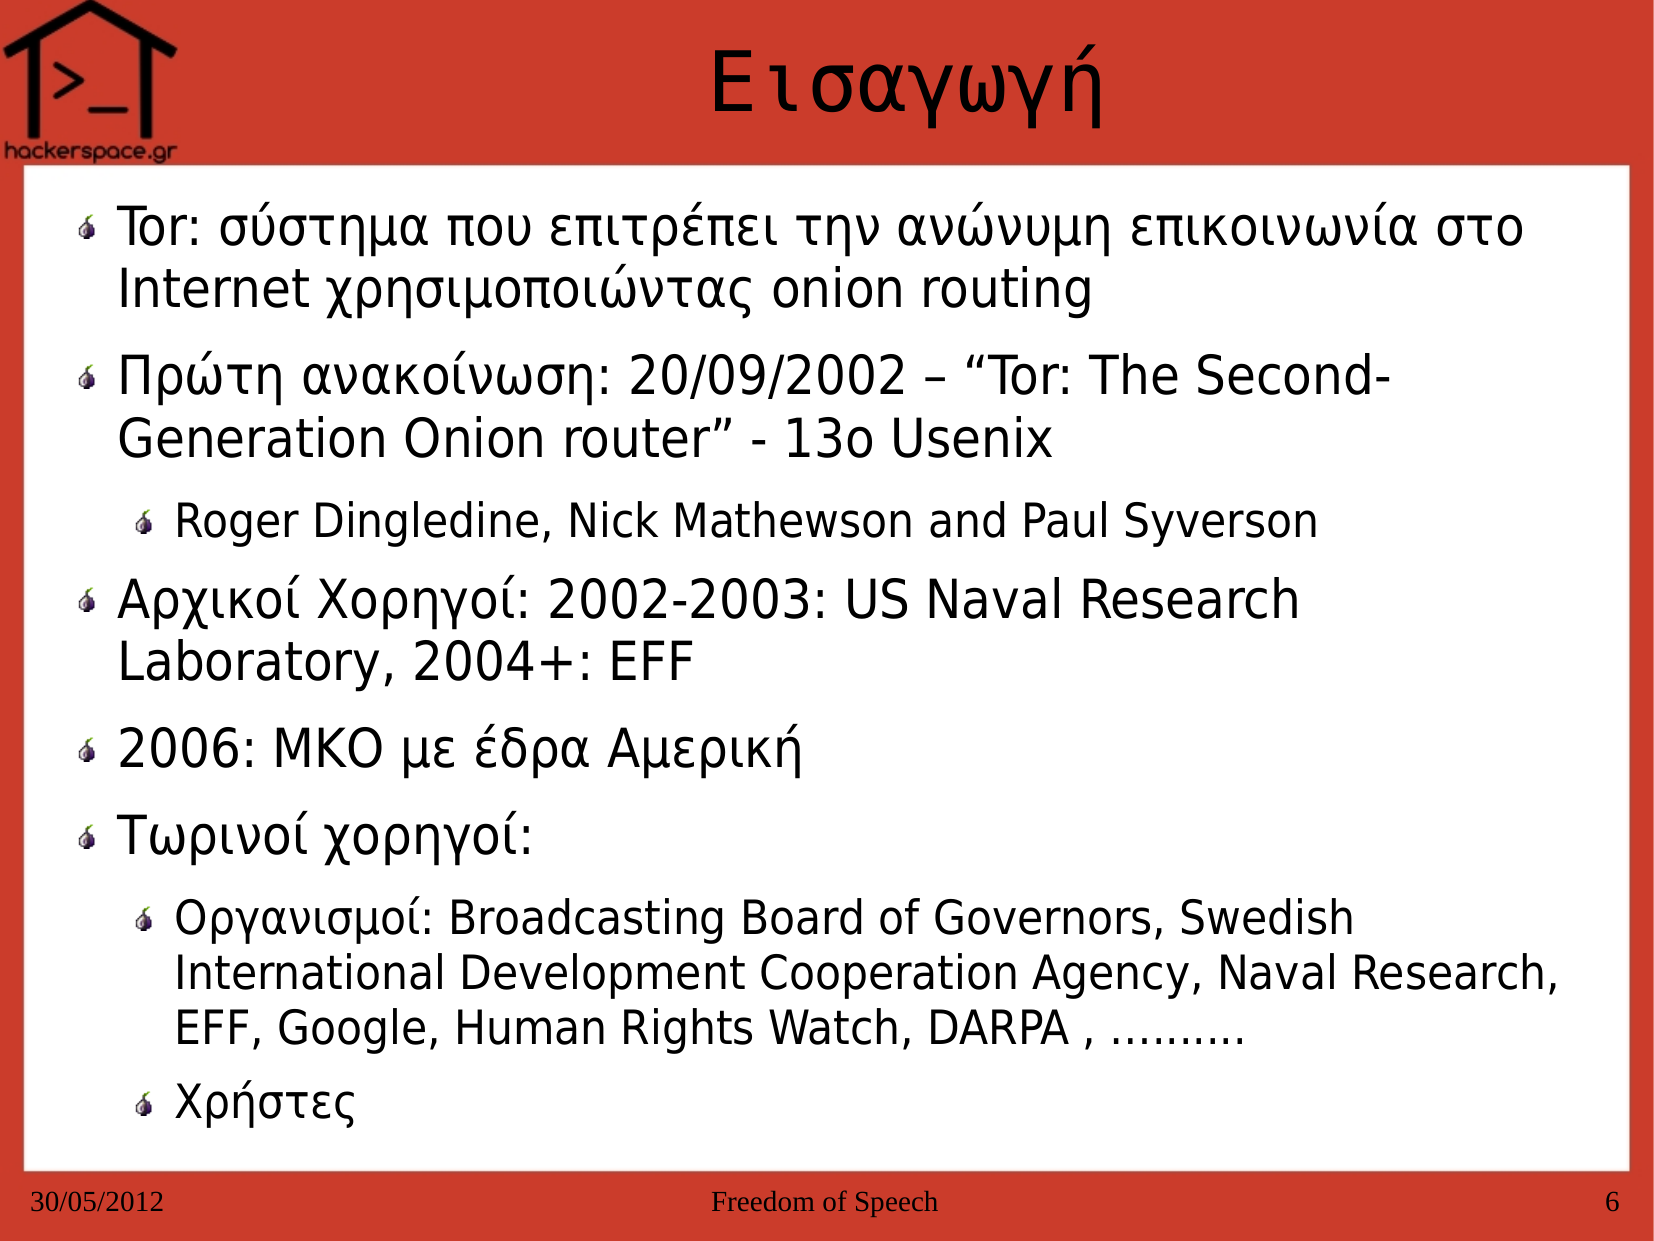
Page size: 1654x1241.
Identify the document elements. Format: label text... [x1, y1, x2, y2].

list Tor: σύστημα που επιτρέπει την ανώνυμη επικοινωνία στο Internet χρησιμοποιώντας onion routing Πρώτη ανακοίνωση: 20/09/2002 – “Tor: The Second-Generation Onion router” - 13o Usenix Roger Dingledine, Nick Mathewson and Paul Syverson Αρχικοί Χορηγοί: 2002-2003: US Naval Research Laboratory, 2004+: EFF 2006: ΜΚΟ με έδρα Αμερική Τωρινοί χορηγοί: Οργανισμοί: Broadcasting Board of Governors, Swedish International Development Cooperation Agency, Naval Research, EFF, Google, Human Rights Watch, DARPA , …....... Χρήστες [60, 195, 1591, 1141]
title Εισαγωγή [195, 15, 1621, 151]
picture [0, 0, 1654, 1241]
